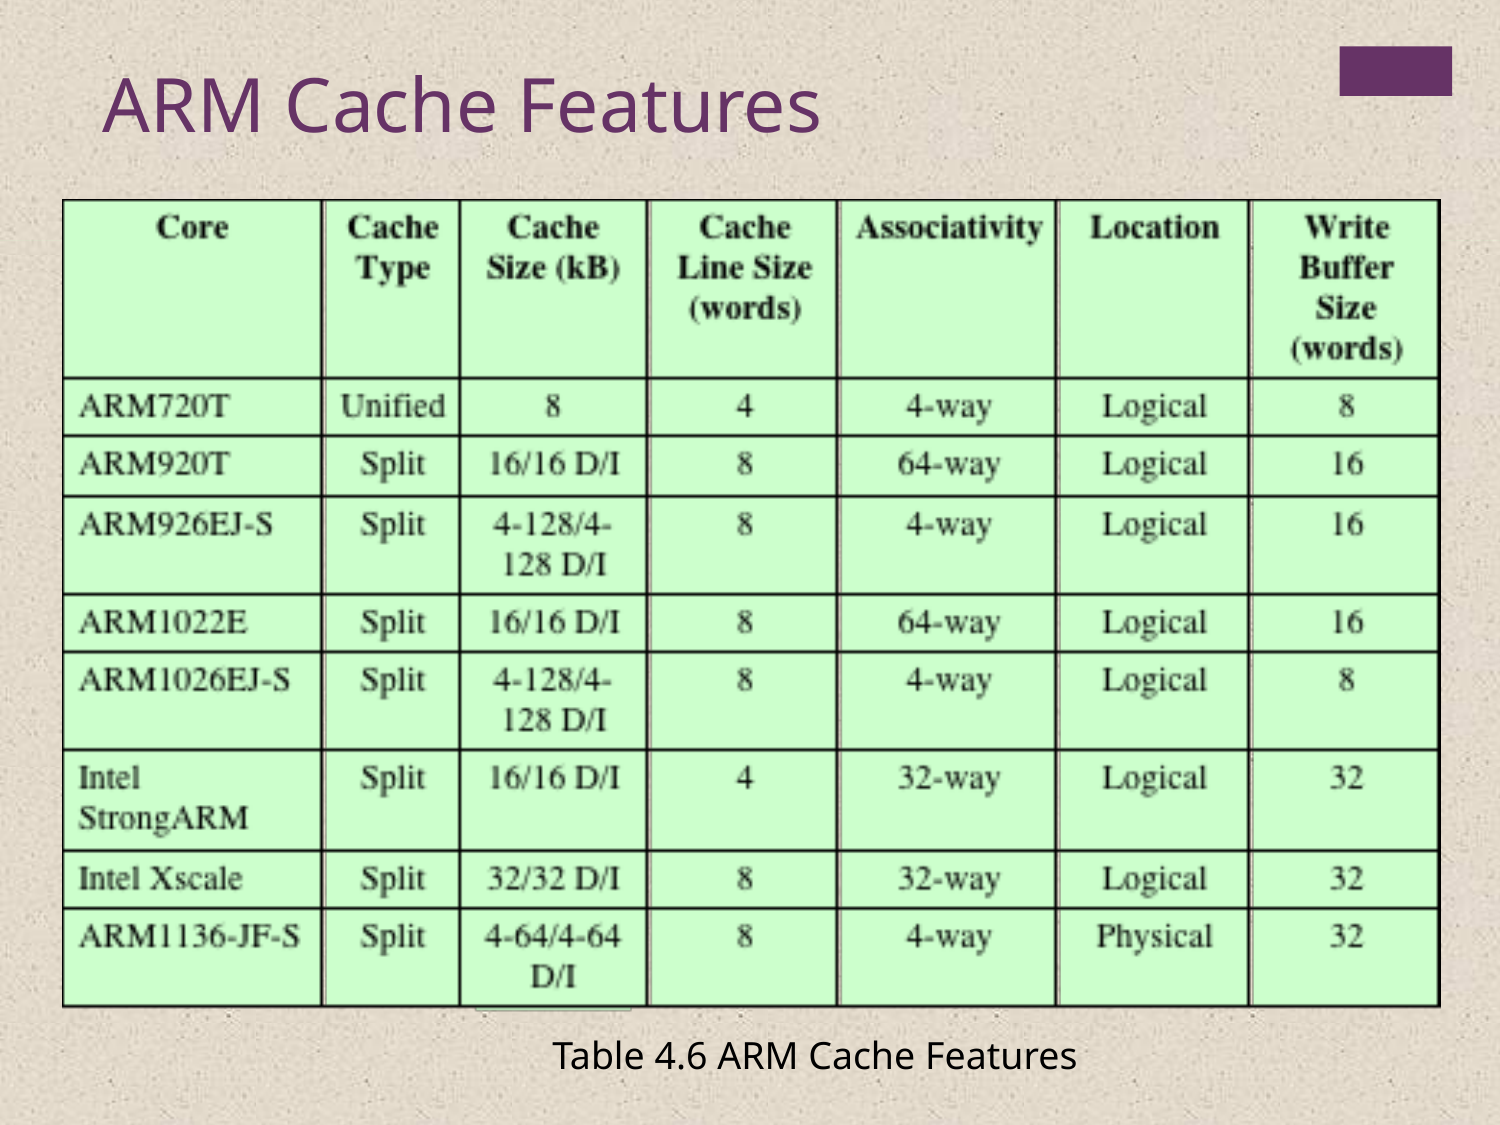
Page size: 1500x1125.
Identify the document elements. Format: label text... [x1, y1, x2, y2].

text_box Table 4.6 ARM Cache Features [537, 1024, 1163, 1085]
picture [0, 0, 1500, 1125]
title ARM Cache Features [87, 50, 1328, 199]
